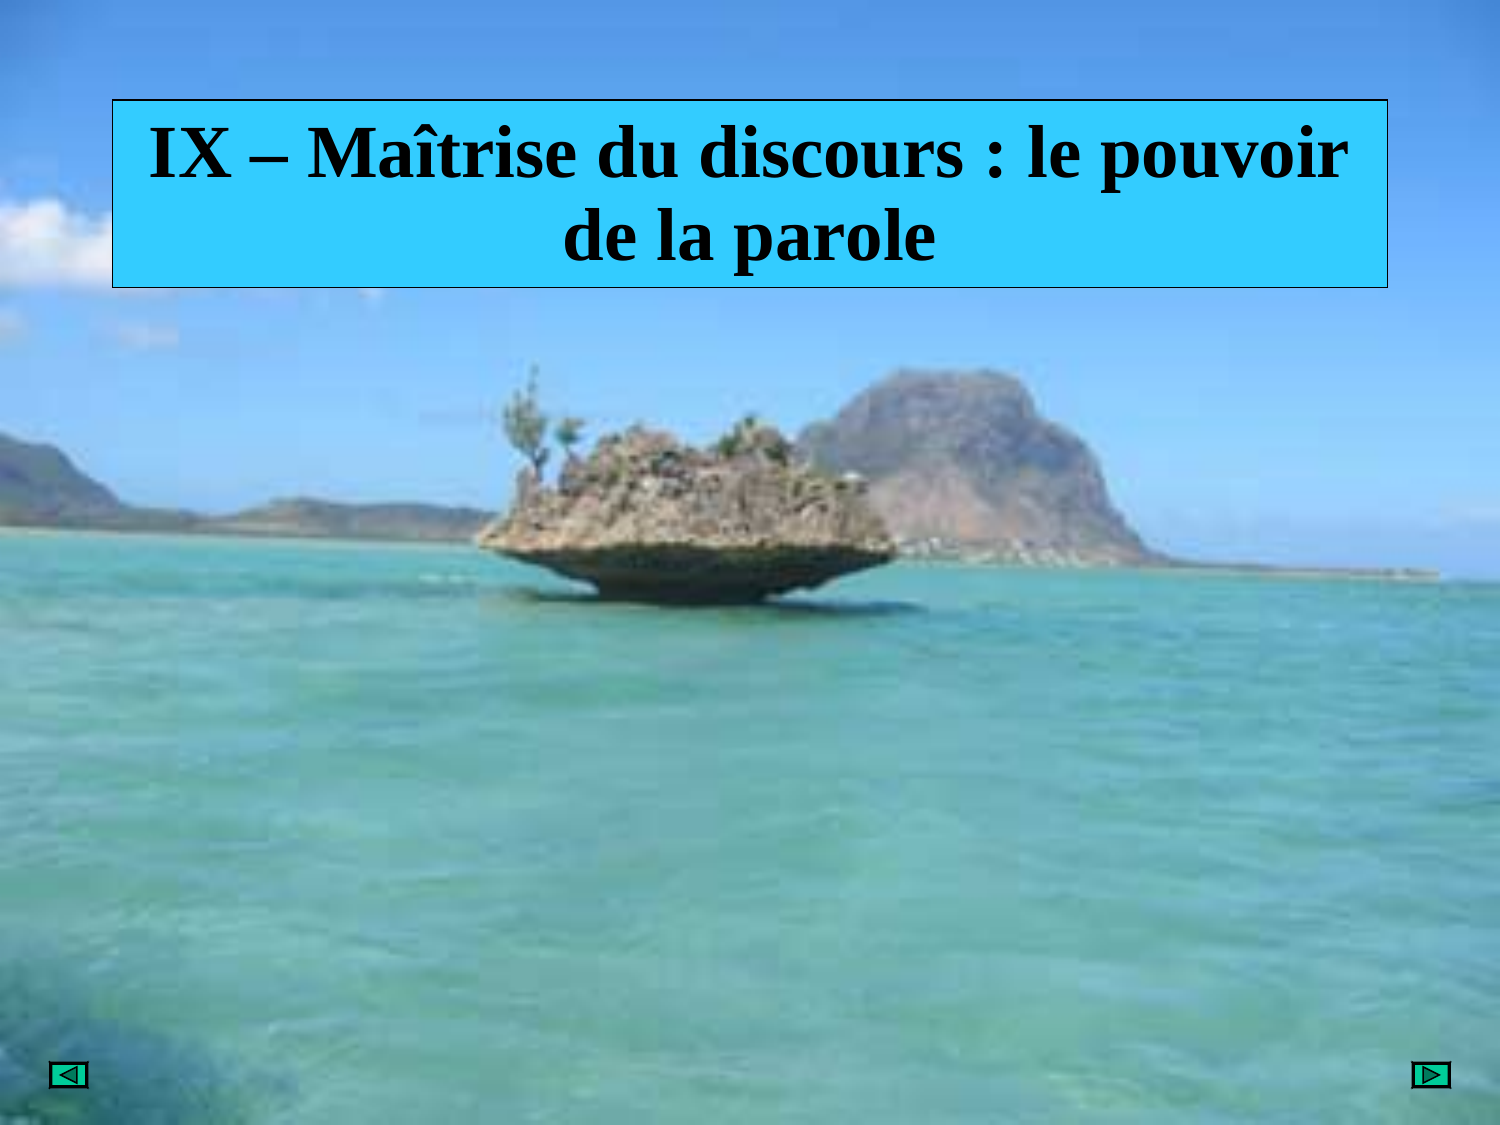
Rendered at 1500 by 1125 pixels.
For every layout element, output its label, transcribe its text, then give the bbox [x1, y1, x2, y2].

title IX – Maîtrise du discours : le pouvoir de la parole [112, 99, 1388, 288]
text_box [1413, 1062, 1450, 1088]
picture [0, 0, 1500, 1125]
text_box [51, 1062, 88, 1088]
